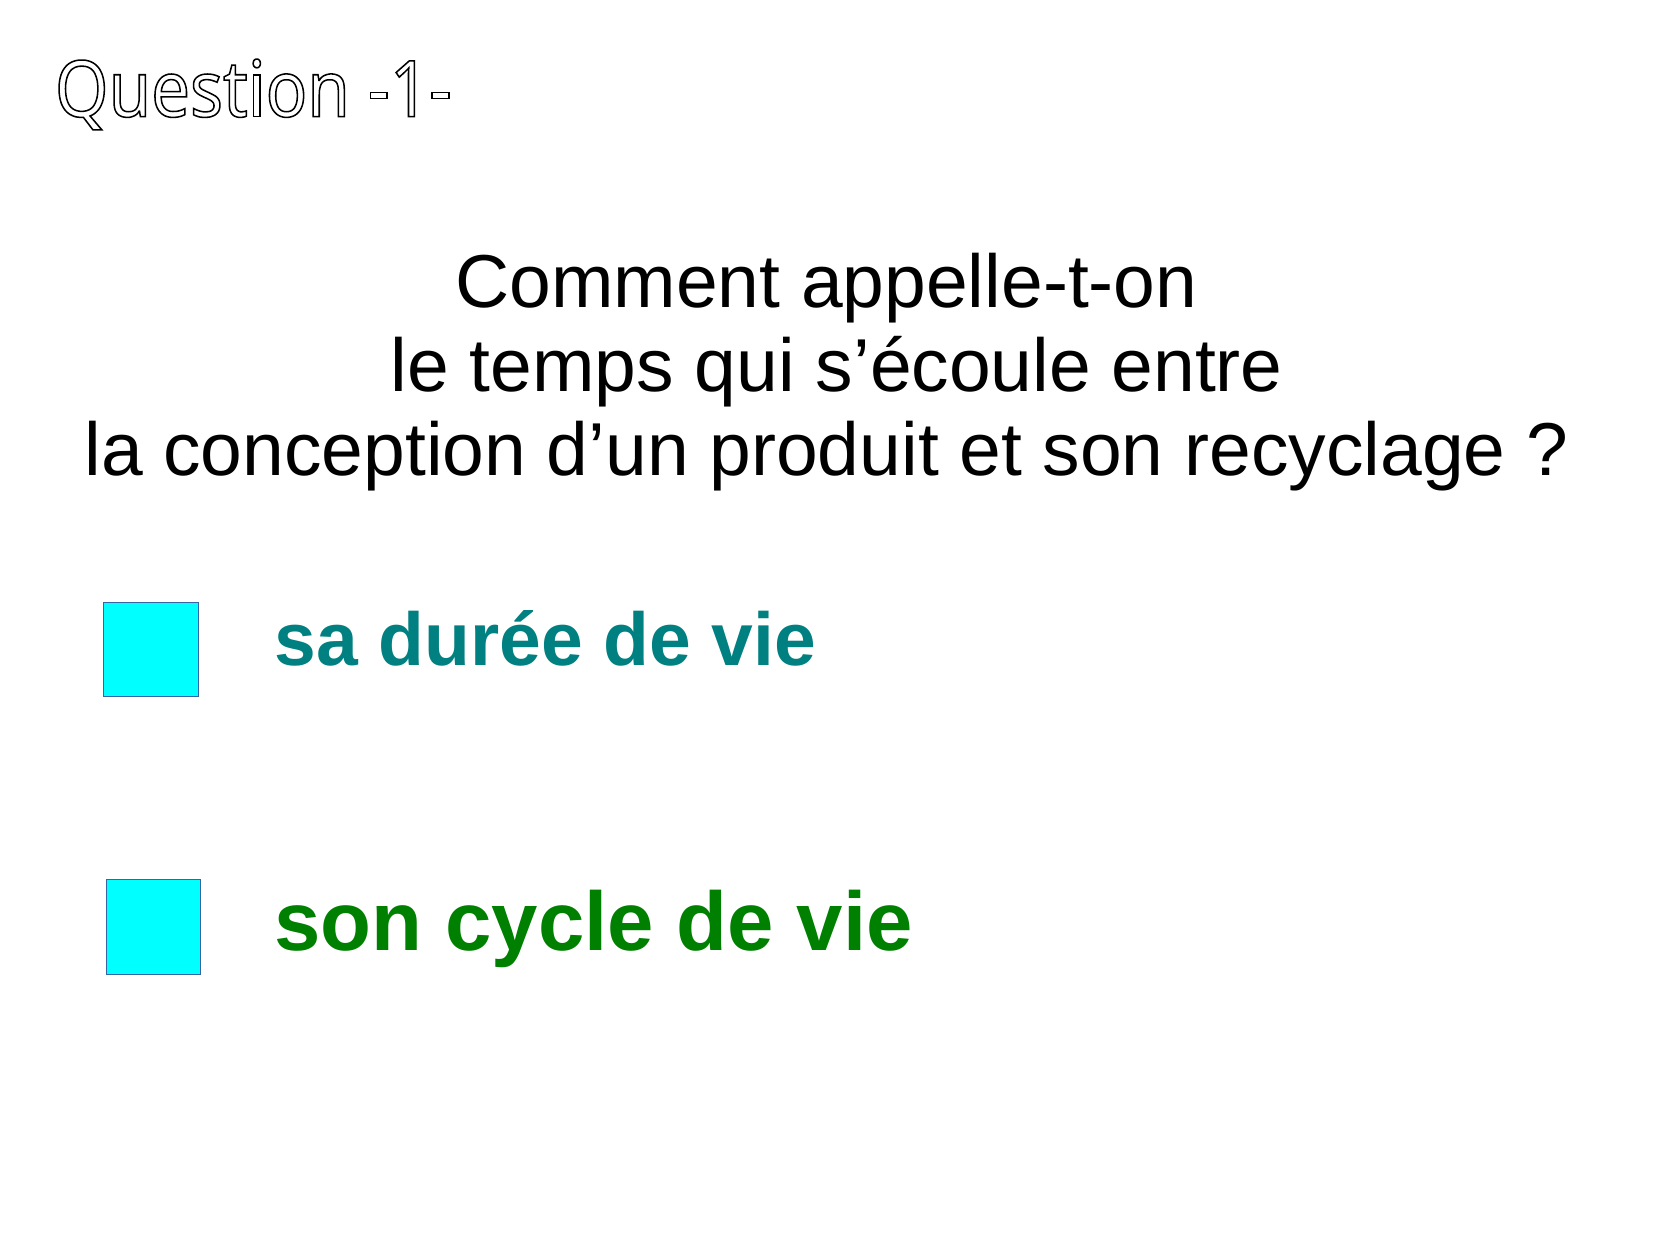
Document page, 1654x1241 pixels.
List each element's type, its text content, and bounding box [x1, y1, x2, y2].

text_box Question -1- [193, 73, 220, 118]
text_box Question -1- [59, 60, 105, 130]
text_box Question -1- [154, 73, 187, 118]
text_box Question -1- [396, 60, 415, 117]
text_box [106, 879, 201, 975]
text_box [103, 602, 199, 697]
text_box sa durée de vie [259, 590, 1264, 690]
text_box Question -1- [114, 74, 146, 118]
text_box Question -1- [224, 65, 247, 118]
text_box Question -1- [253, 74, 260, 117]
text_box son cycle de vie [259, 868, 1264, 976]
text_box Question -1- [269, 73, 304, 118]
title Comment appelle-t-on le temps qui s’écoule entre la conception d’un produit et son recyclage ? [82, 239, 1571, 492]
text_box Question -1- [313, 73, 345, 117]
